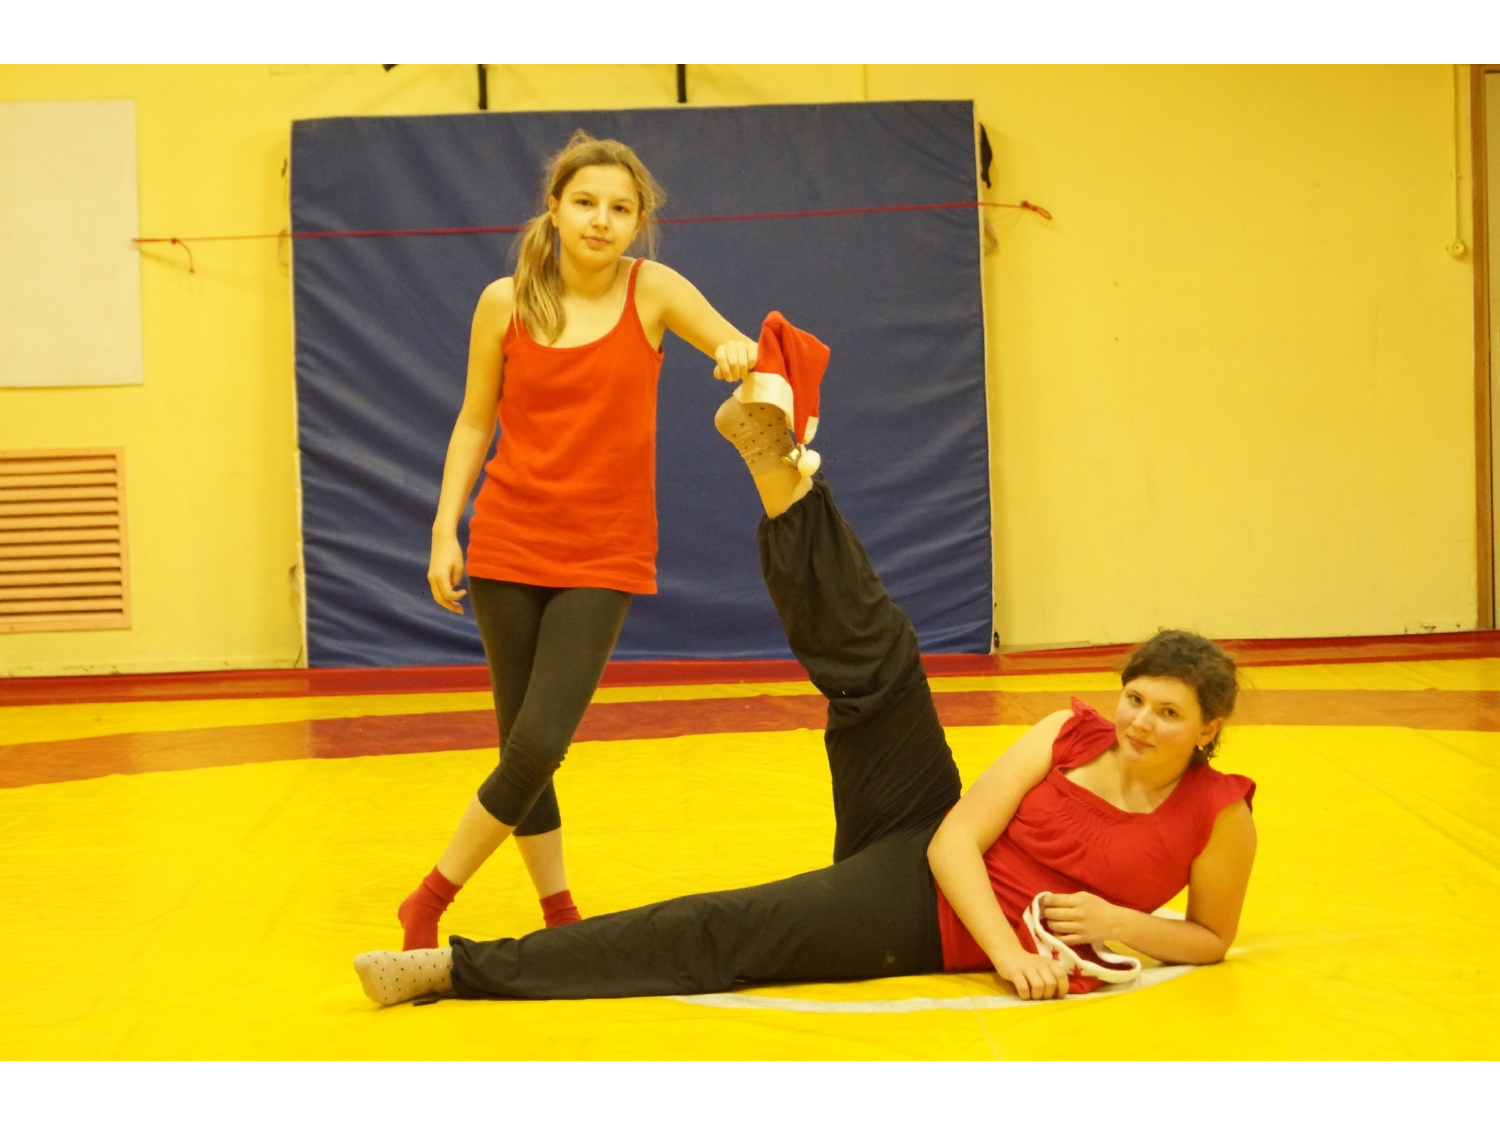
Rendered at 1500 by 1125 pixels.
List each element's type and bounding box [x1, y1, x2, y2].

picture [0, 64, 1500, 1061]
